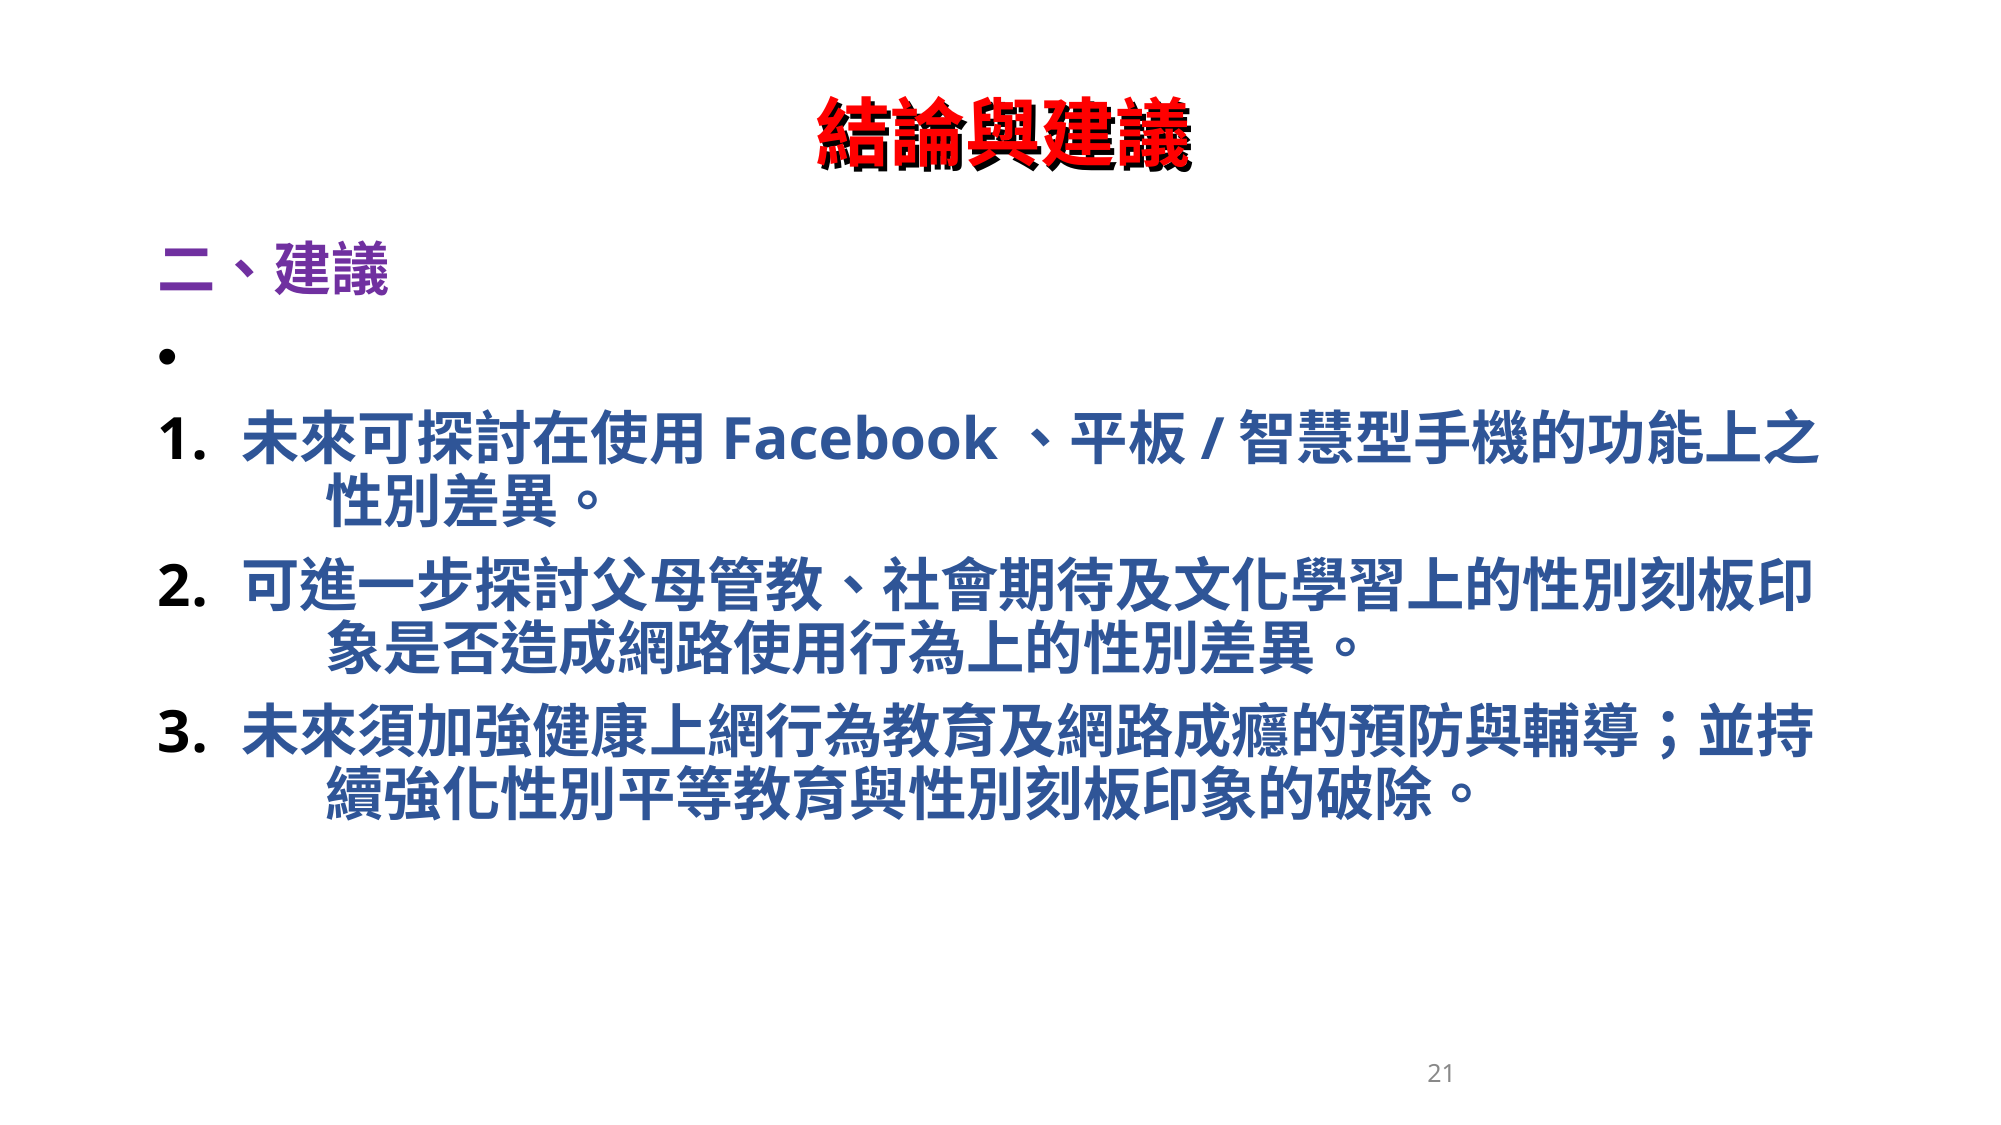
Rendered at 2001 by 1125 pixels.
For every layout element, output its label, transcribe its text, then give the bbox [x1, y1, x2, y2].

list 二、建議 未來可探討在使用Facebook、平板/智慧型手機的功能上之性別差異。 可進一步探討父母管教、社會期待及文化學習上的性別刻板印象是否造成網路使用行為上的性別差異。 未來須加強健康上網行為教育及網路成癮的預防與輔導；並持續強化性別平等教育與性別刻板印象的破除。 [142, 232, 1870, 1039]
text_box 21 [1412, 1042, 1863, 1103]
text_box 結論與建議 [140, 27, 1866, 246]
